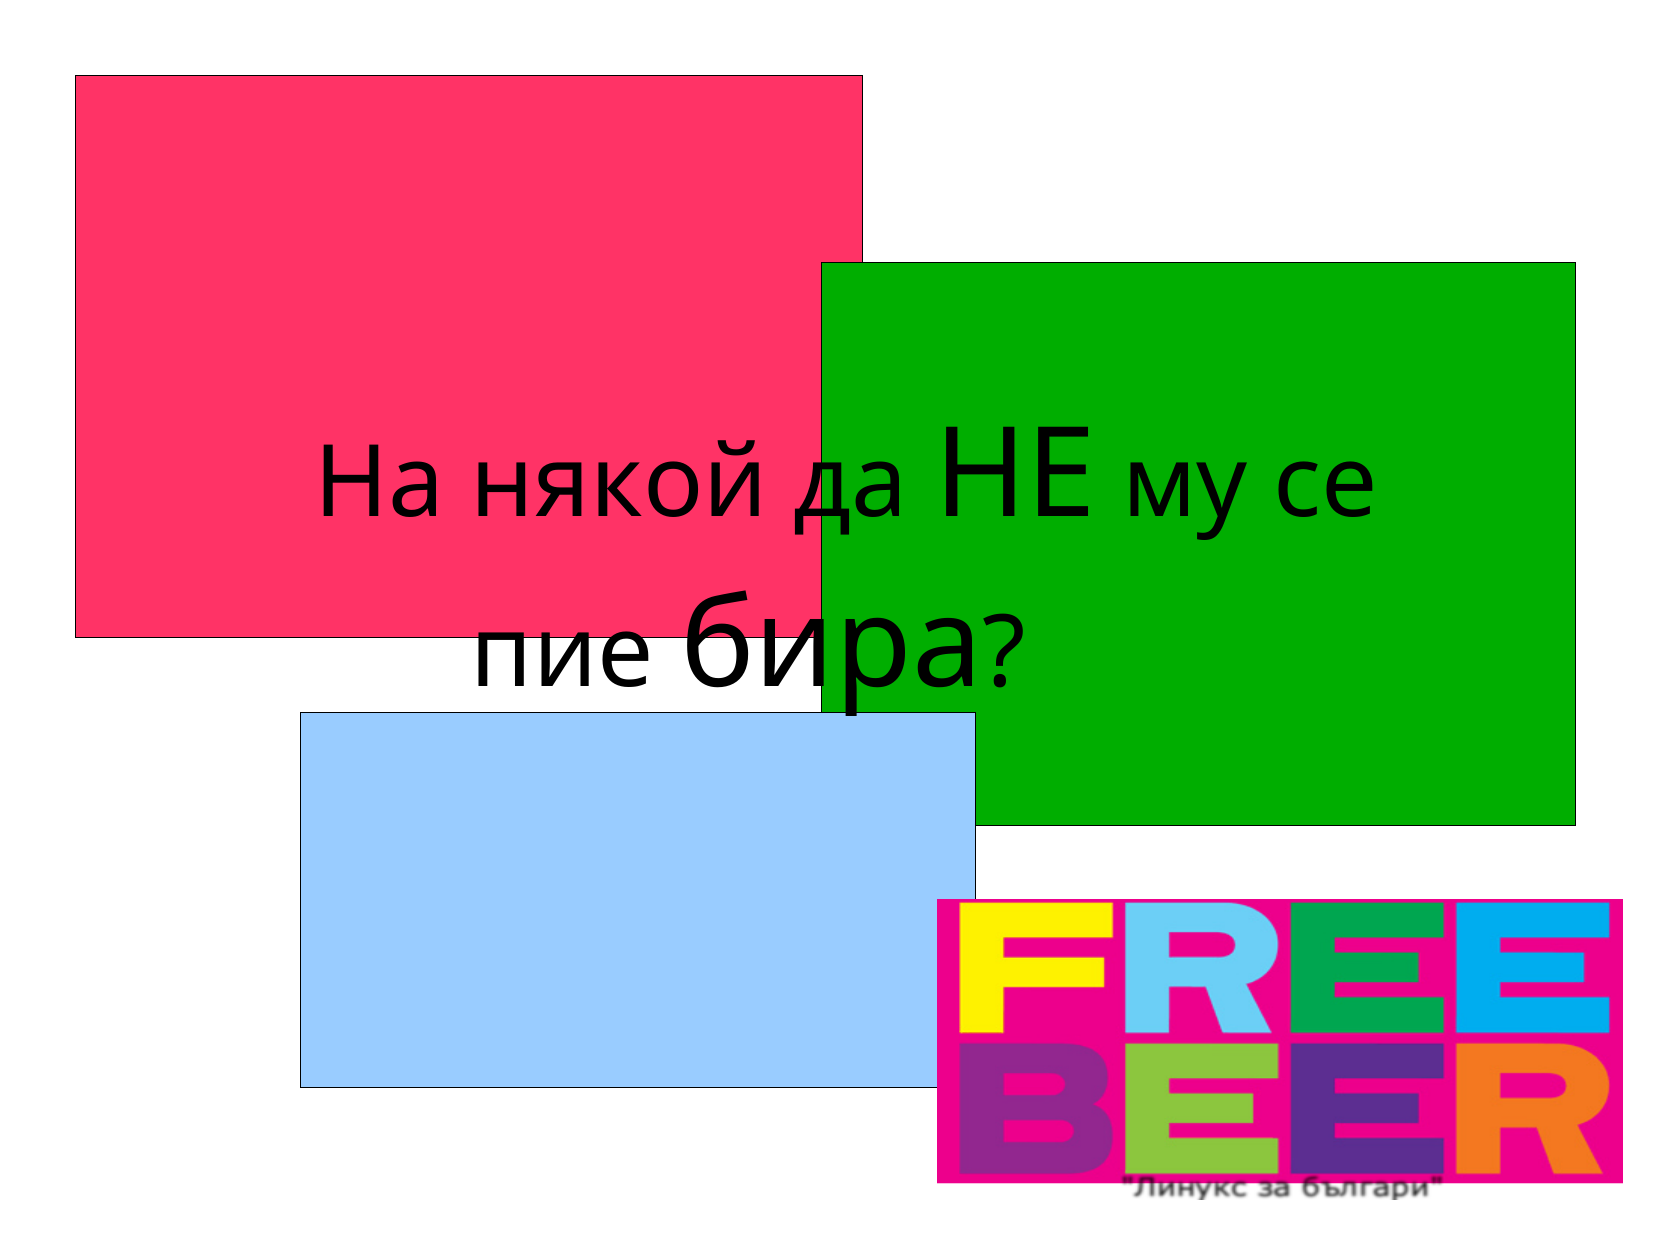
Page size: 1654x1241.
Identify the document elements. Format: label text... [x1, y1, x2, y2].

text_box [75, 75, 1576, 1088]
picture [937, 899, 1623, 1201]
text_box На някой да НЕ му се пие бира? [300, 375, 1428, 692]
